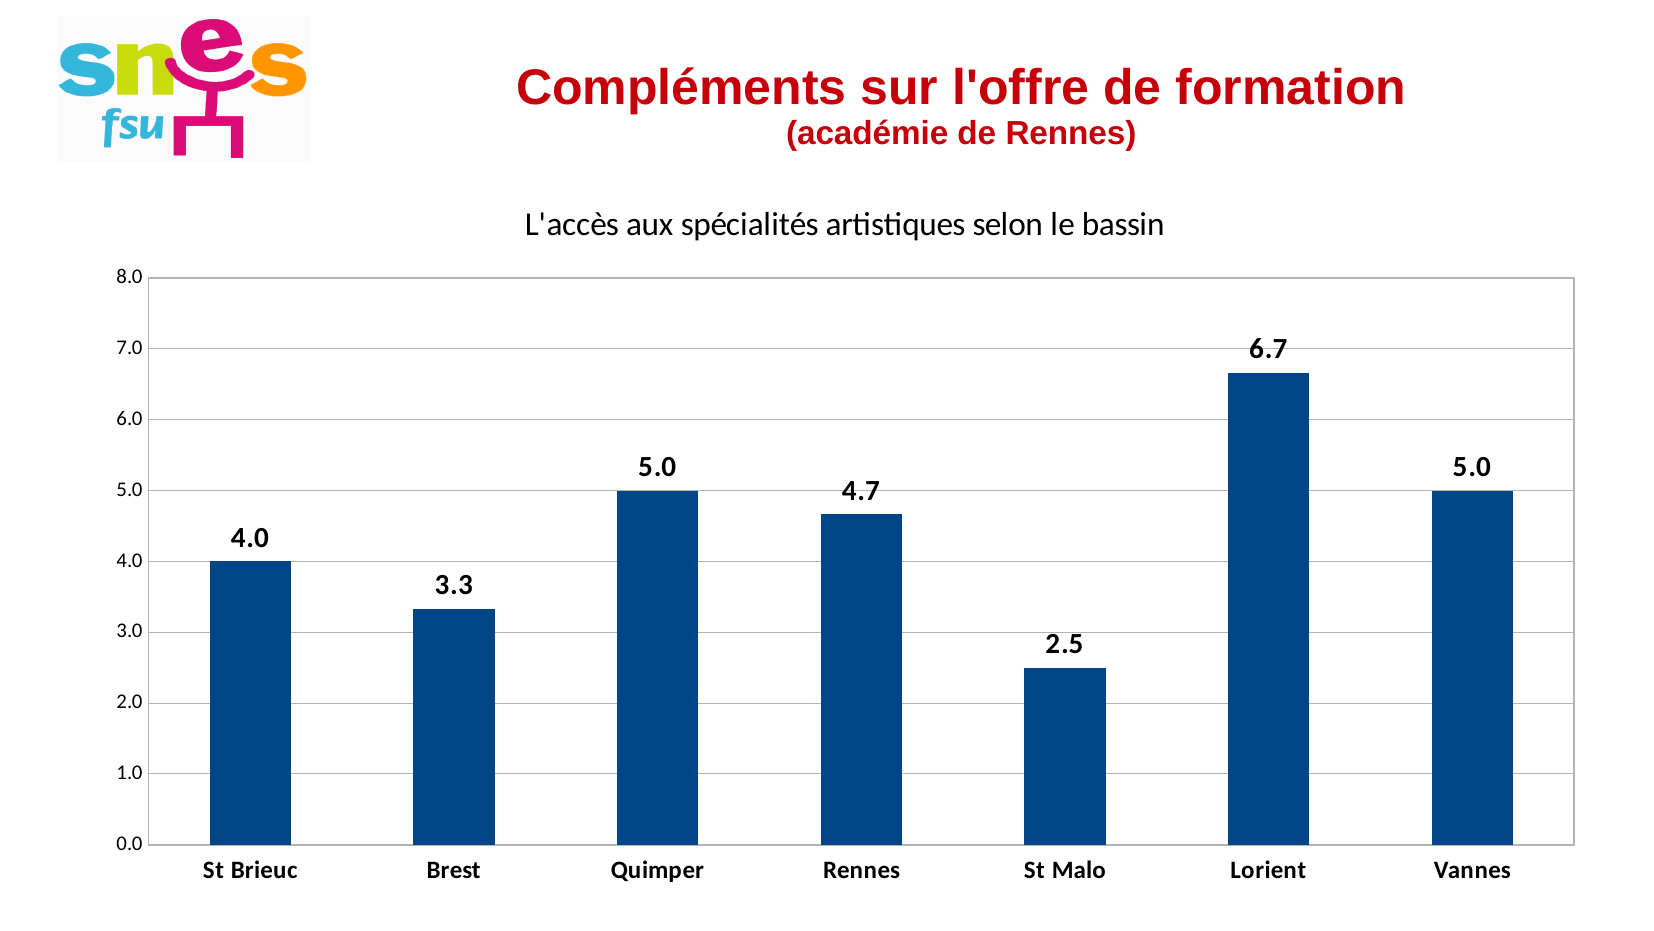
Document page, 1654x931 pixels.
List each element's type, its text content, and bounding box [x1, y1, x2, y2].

text_box Compléments sur l'offre de formation (académie de Rennes) [293, 51, 1629, 182]
chart [85, 178, 1605, 900]
picture [58, 17, 310, 161]
